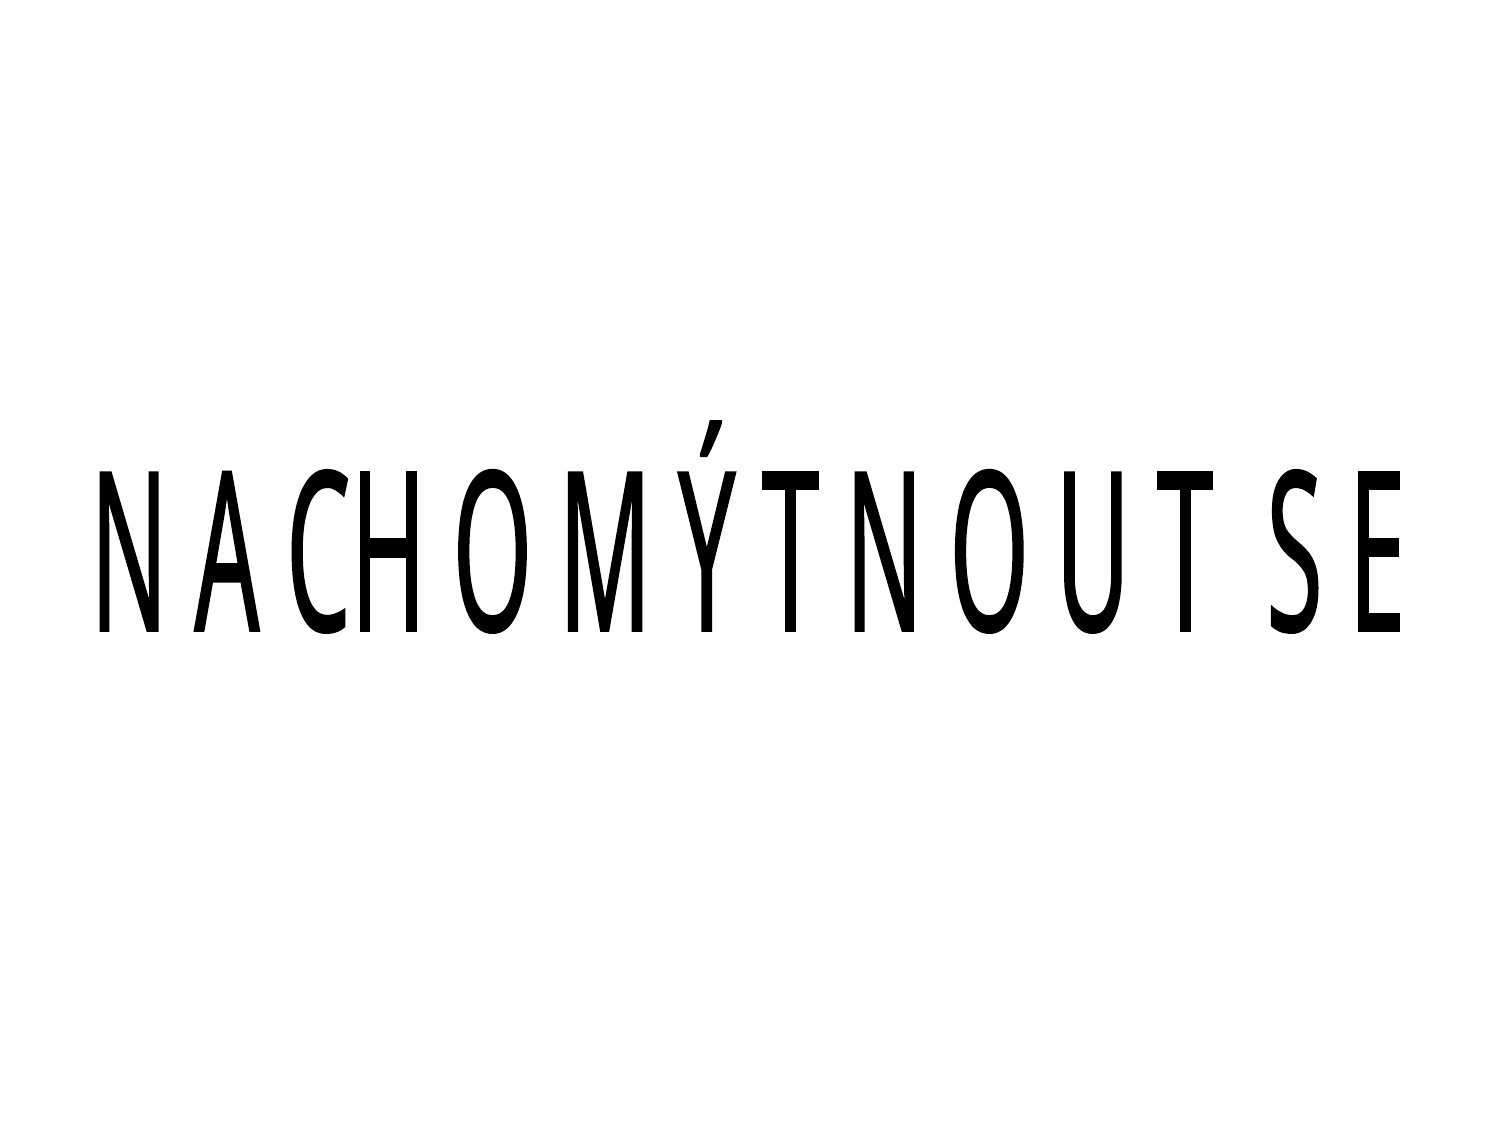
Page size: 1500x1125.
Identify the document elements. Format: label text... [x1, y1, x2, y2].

text_box N A CH O M Ý T N O U T S E [194, 471, 260, 632]
text_box N A CH O M Ý T N O U T S E [855, 472, 914, 632]
text_box N A CH O M Ý T N O U T S E [700, 420, 722, 457]
text_box N A CH O M Ý T N O U T S E [360, 472, 417, 632]
text_box N A CH O M Ý T N O U T S E [292, 469, 348, 634]
text_box N A CH O M Ý T N O U T S E [100, 472, 158, 632]
text_box N A CH O M Ý T N O U T S E [458, 469, 527, 634]
text_box N A CH O M Ý T N O U T S E [677, 472, 736, 632]
text_box N A CH O M Ý T N O U T S E [1157, 472, 1213, 632]
text_box N A CH O M Ý T N O U T S E [763, 472, 818, 632]
text_box N A CH O M Ý T N O U T S E [1358, 472, 1400, 632]
text_box N A CH O M Ý T N O U T S E [1271, 469, 1318, 634]
text_box N A CH O M Ý T N O U T S E [568, 472, 642, 632]
text_box N A CH O M Ý T N O U T S E [955, 469, 1023, 634]
text_box N A CH O M Ý T N O U T S E [1064, 472, 1121, 634]
